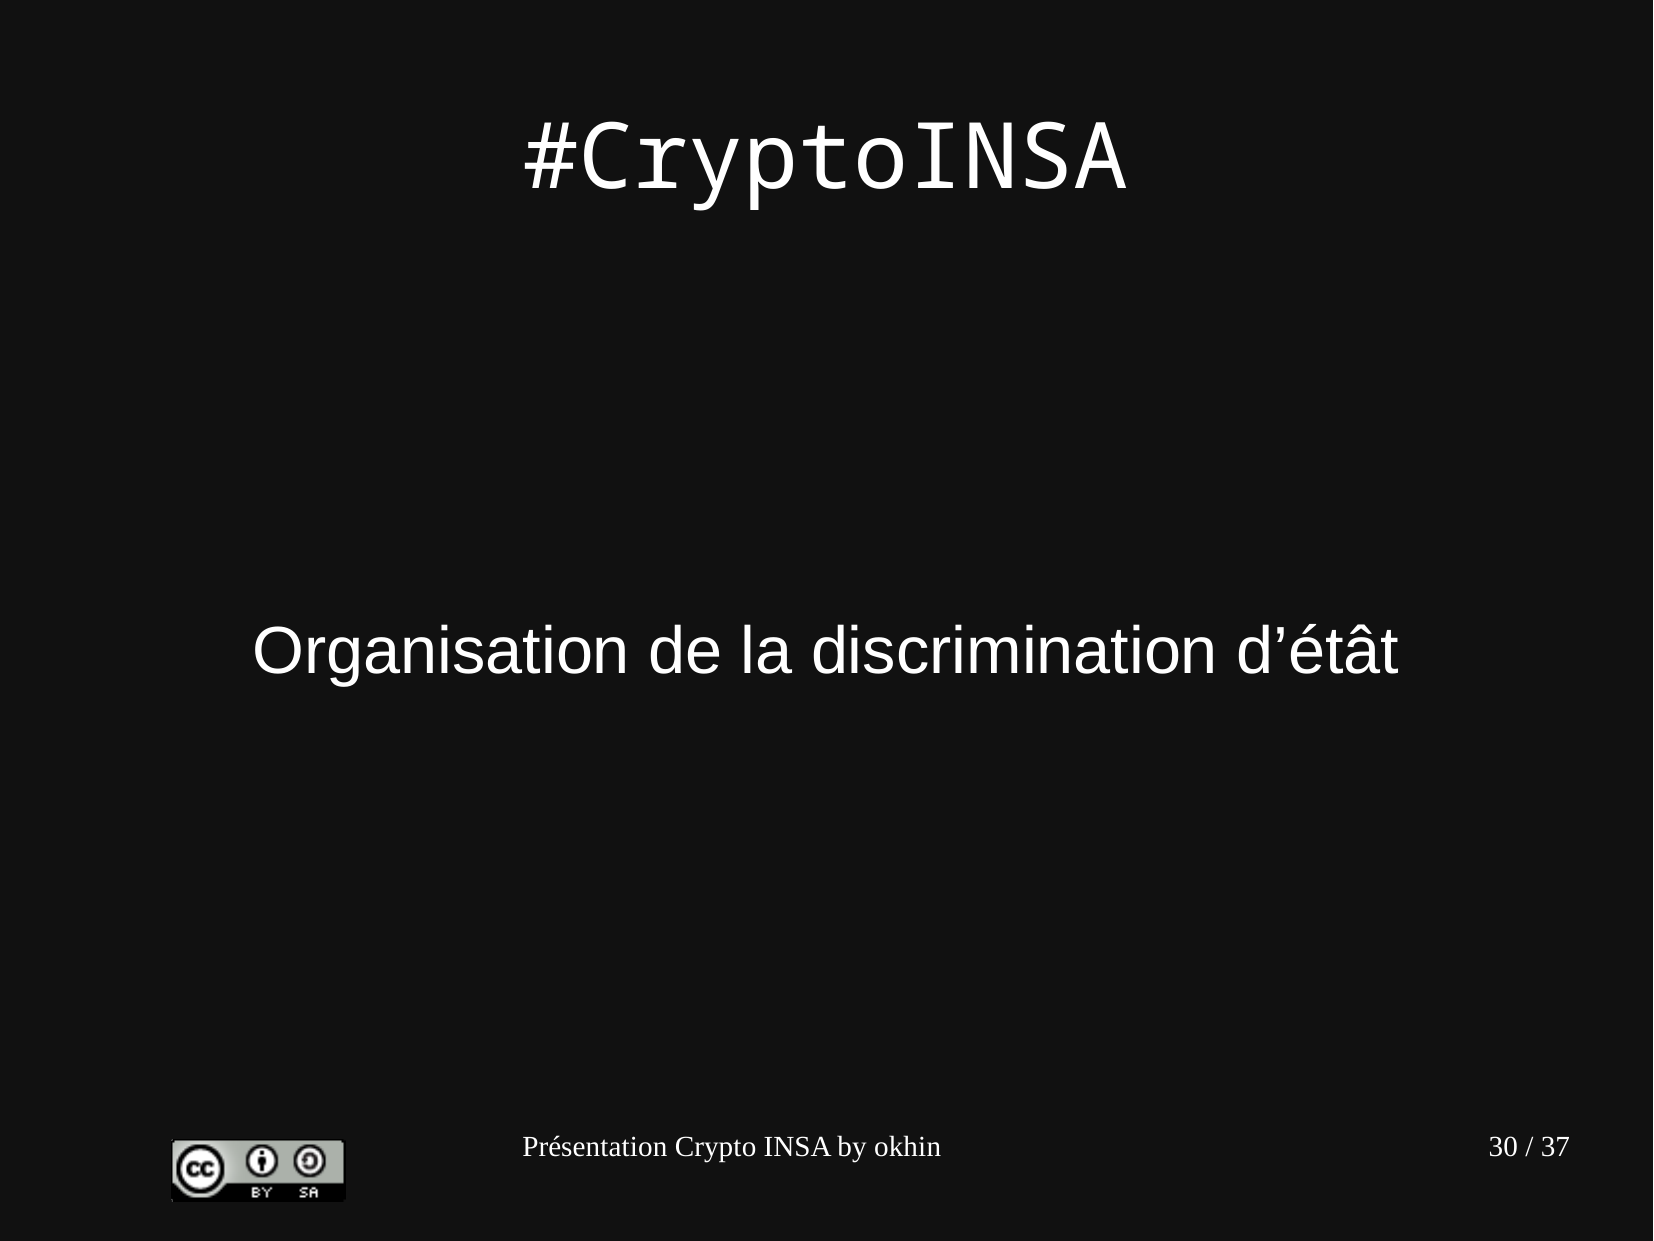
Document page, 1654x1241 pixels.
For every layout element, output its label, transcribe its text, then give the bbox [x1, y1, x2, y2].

picture [171, 1139, 346, 1202]
title #CryptoINSA [82, 49, 1571, 257]
subtitle Organisation de la discrimination d’étât [82, 290, 1571, 1010]
